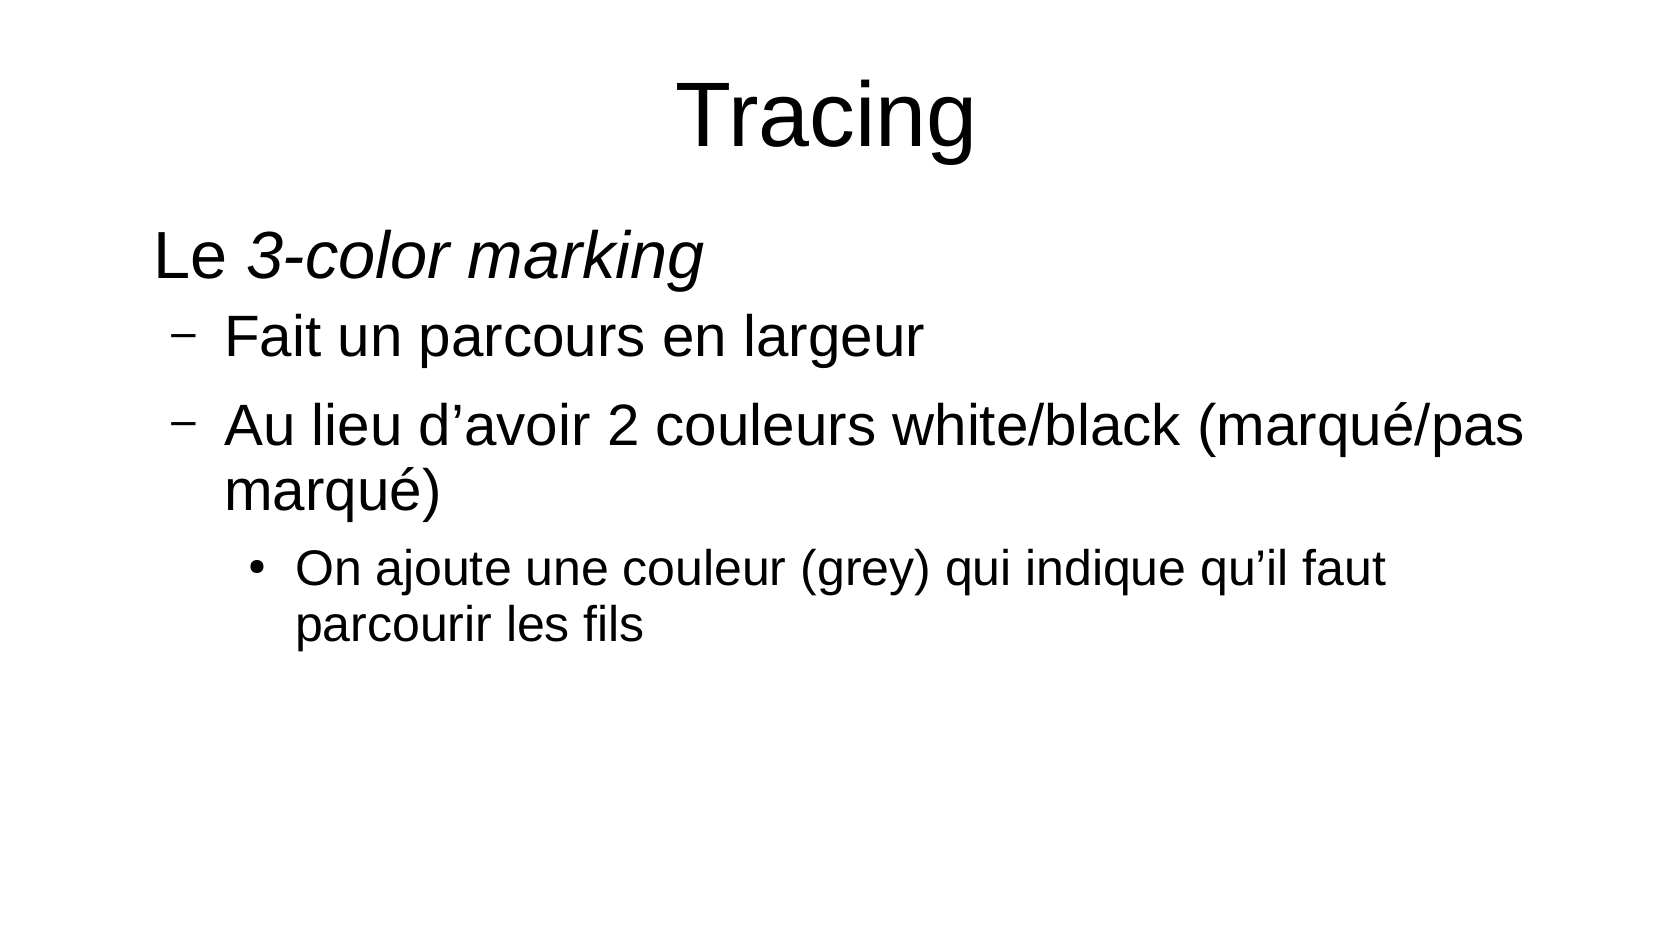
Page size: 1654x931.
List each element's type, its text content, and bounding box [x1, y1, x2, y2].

title Tracing [82, 37, 1571, 193]
list Le 3-color marking Fait un parcours en largeur Au lieu d’avoir 2 couleurs white/black (marqué/pas marqué) On ajoute une couleur (grey) qui indique qu’il faut parcourir les fils [82, 217, 1571, 758]
